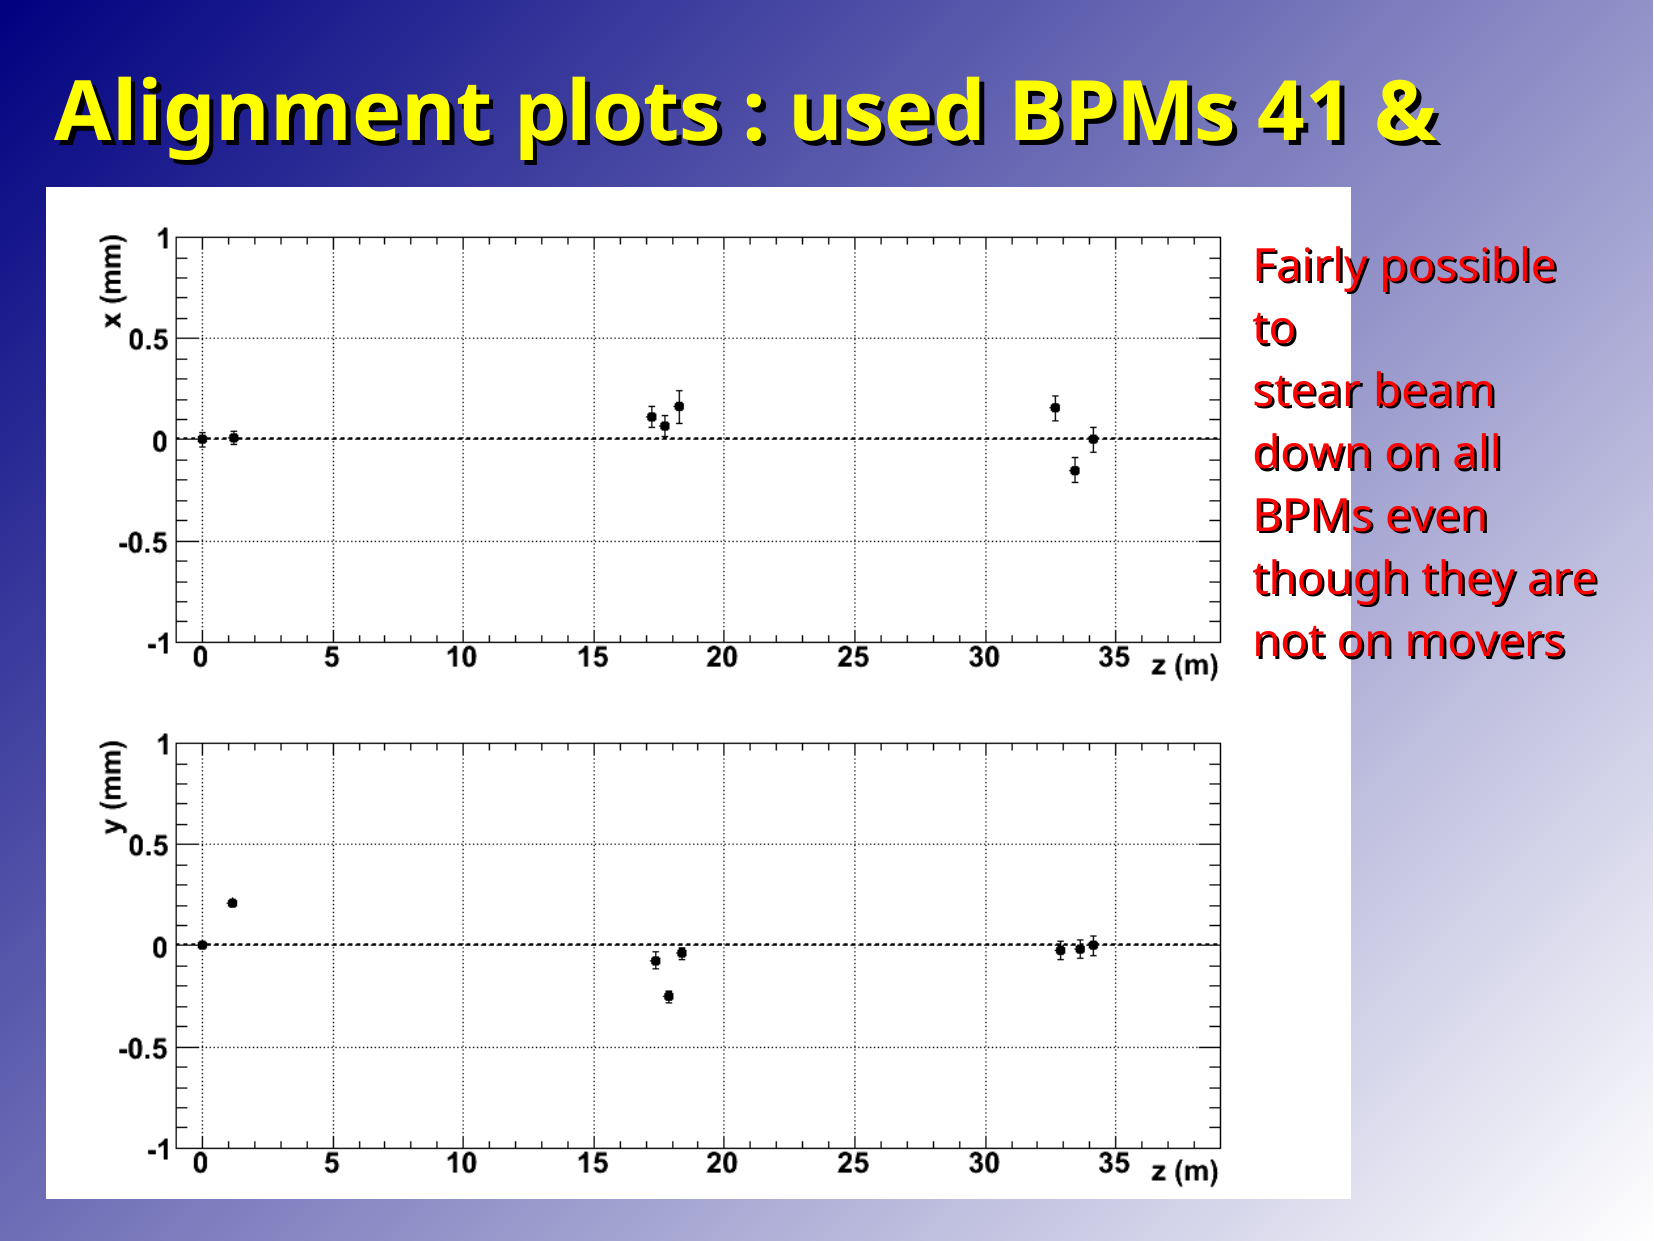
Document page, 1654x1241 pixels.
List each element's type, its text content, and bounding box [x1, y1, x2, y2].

picture [1335, 572, 1344, 591]
text_box Alignment plots : used BPMs 41 & 11 [39, 44, 1538, 162]
picture [46, 187, 1351, 1199]
picture [1306, 574, 1317, 591]
text_box Fairly possible to stear beam down on all BPMs even though they are not on movers [1237, 225, 1613, 572]
picture [1346, 638, 1351, 653]
